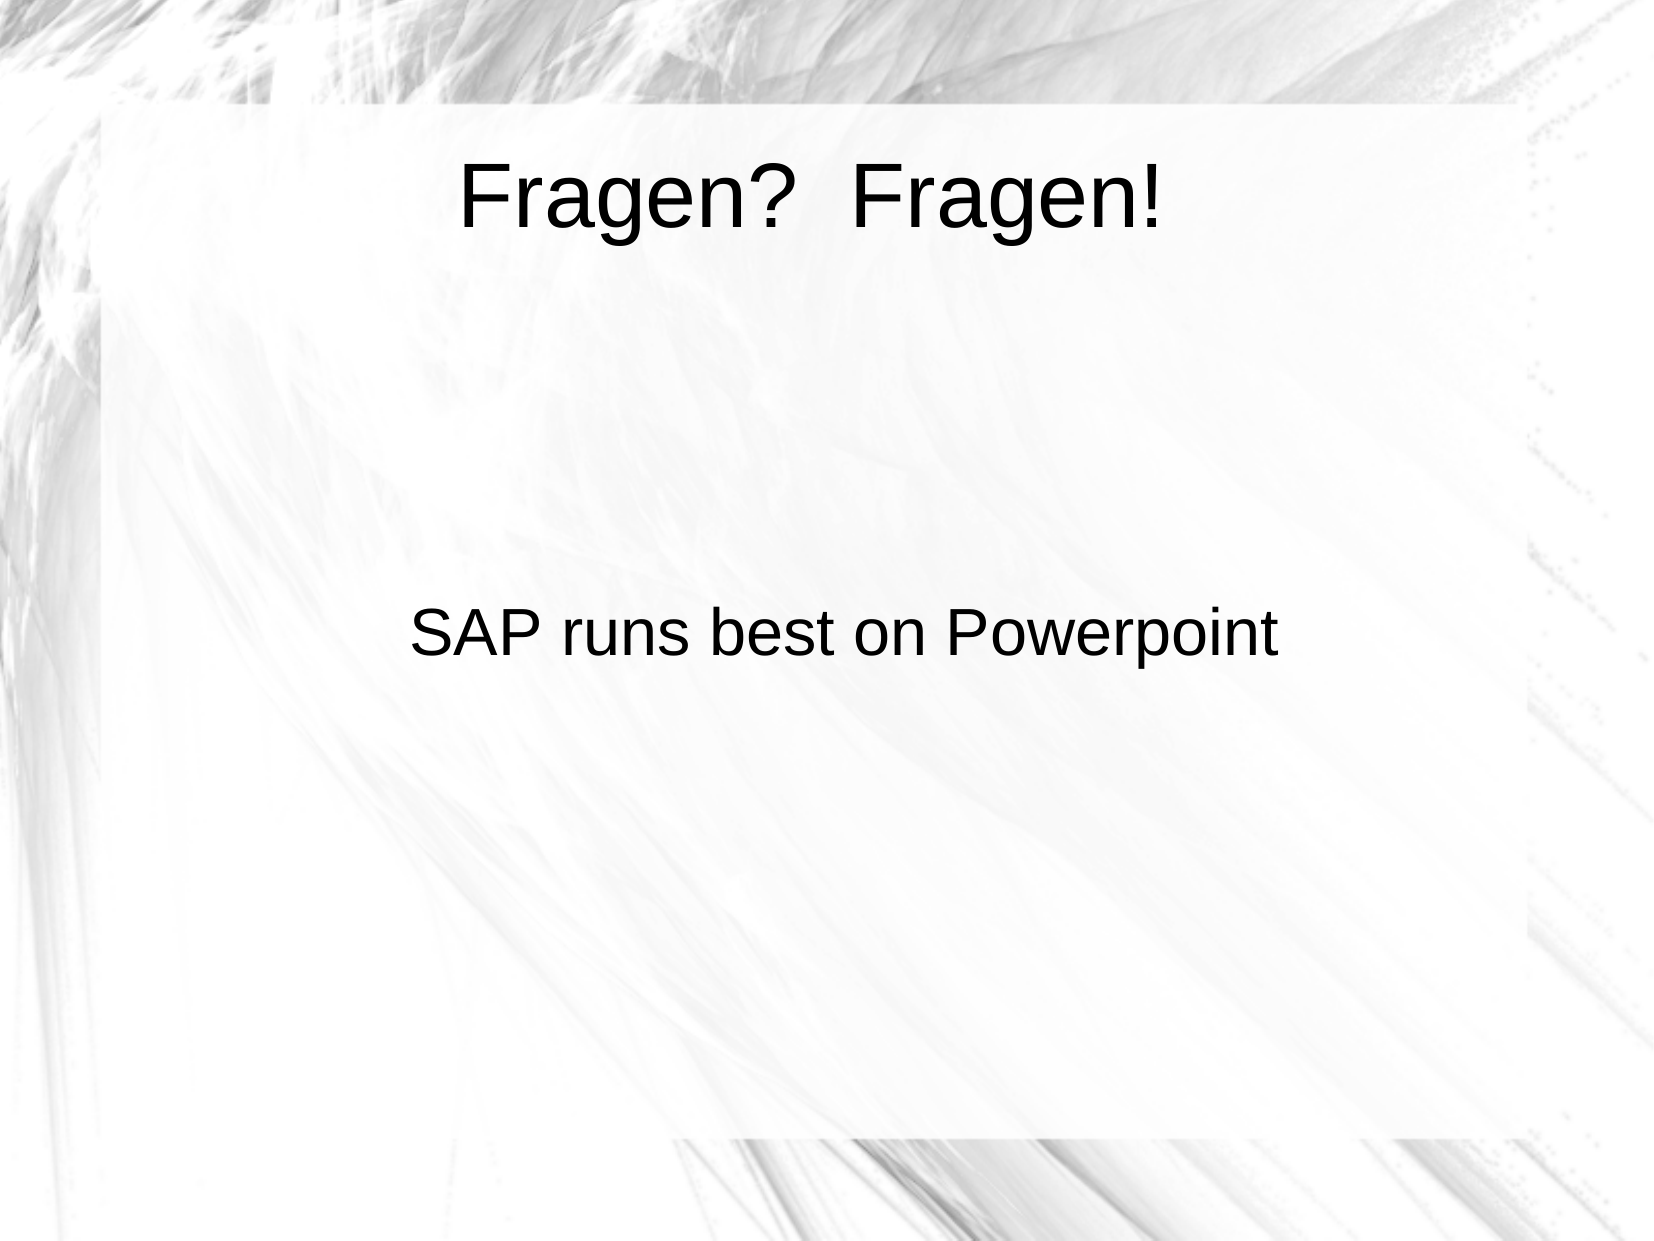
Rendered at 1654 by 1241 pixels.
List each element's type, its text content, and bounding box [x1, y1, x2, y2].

title Fragen? Fragen! [118, 119, 1506, 273]
picture [0, 0, 1654, 1241]
subtitle SAP runs best on Powerpoint [118, 327, 1571, 938]
